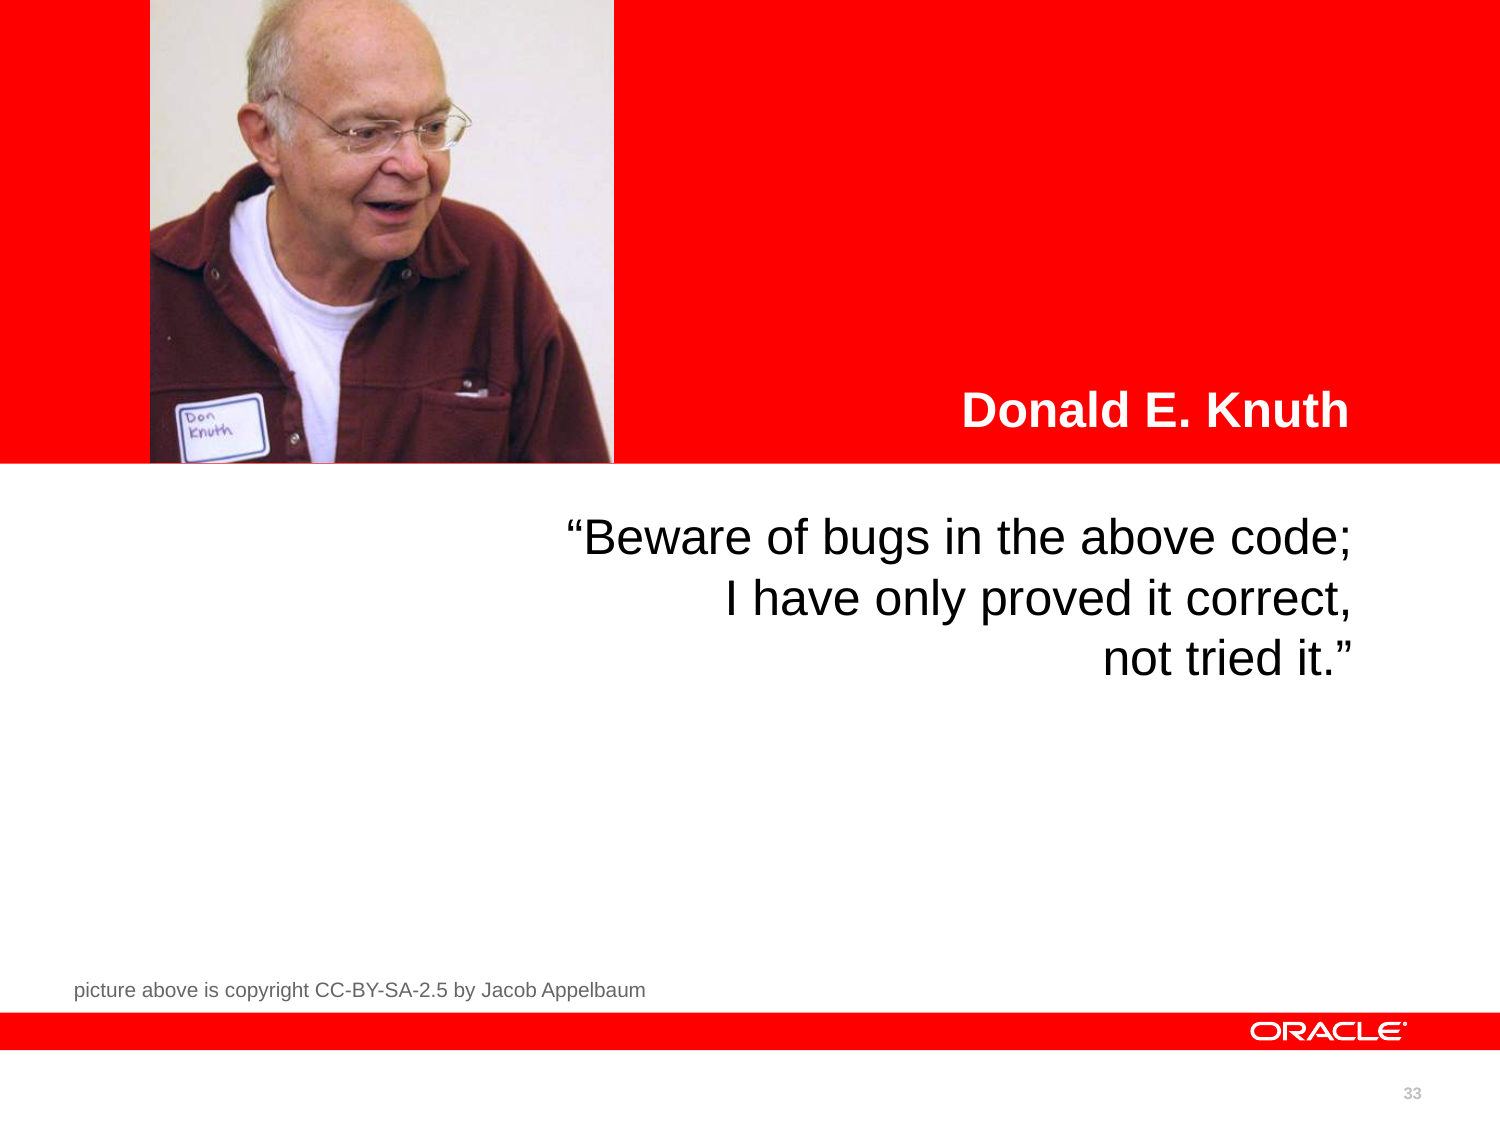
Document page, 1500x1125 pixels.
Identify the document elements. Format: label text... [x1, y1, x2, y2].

title Donald E. Knuth [660, 213, 1351, 439]
text_box “Beware of bugs in the above code; I have only proved it correct, not tried it.” [554, 505, 1354, 682]
picture [150, 0, 614, 463]
text_box picture above is copyright CC-BY-SA-2.5 by Jacob Appelbaum [59, 971, 660, 1010]
